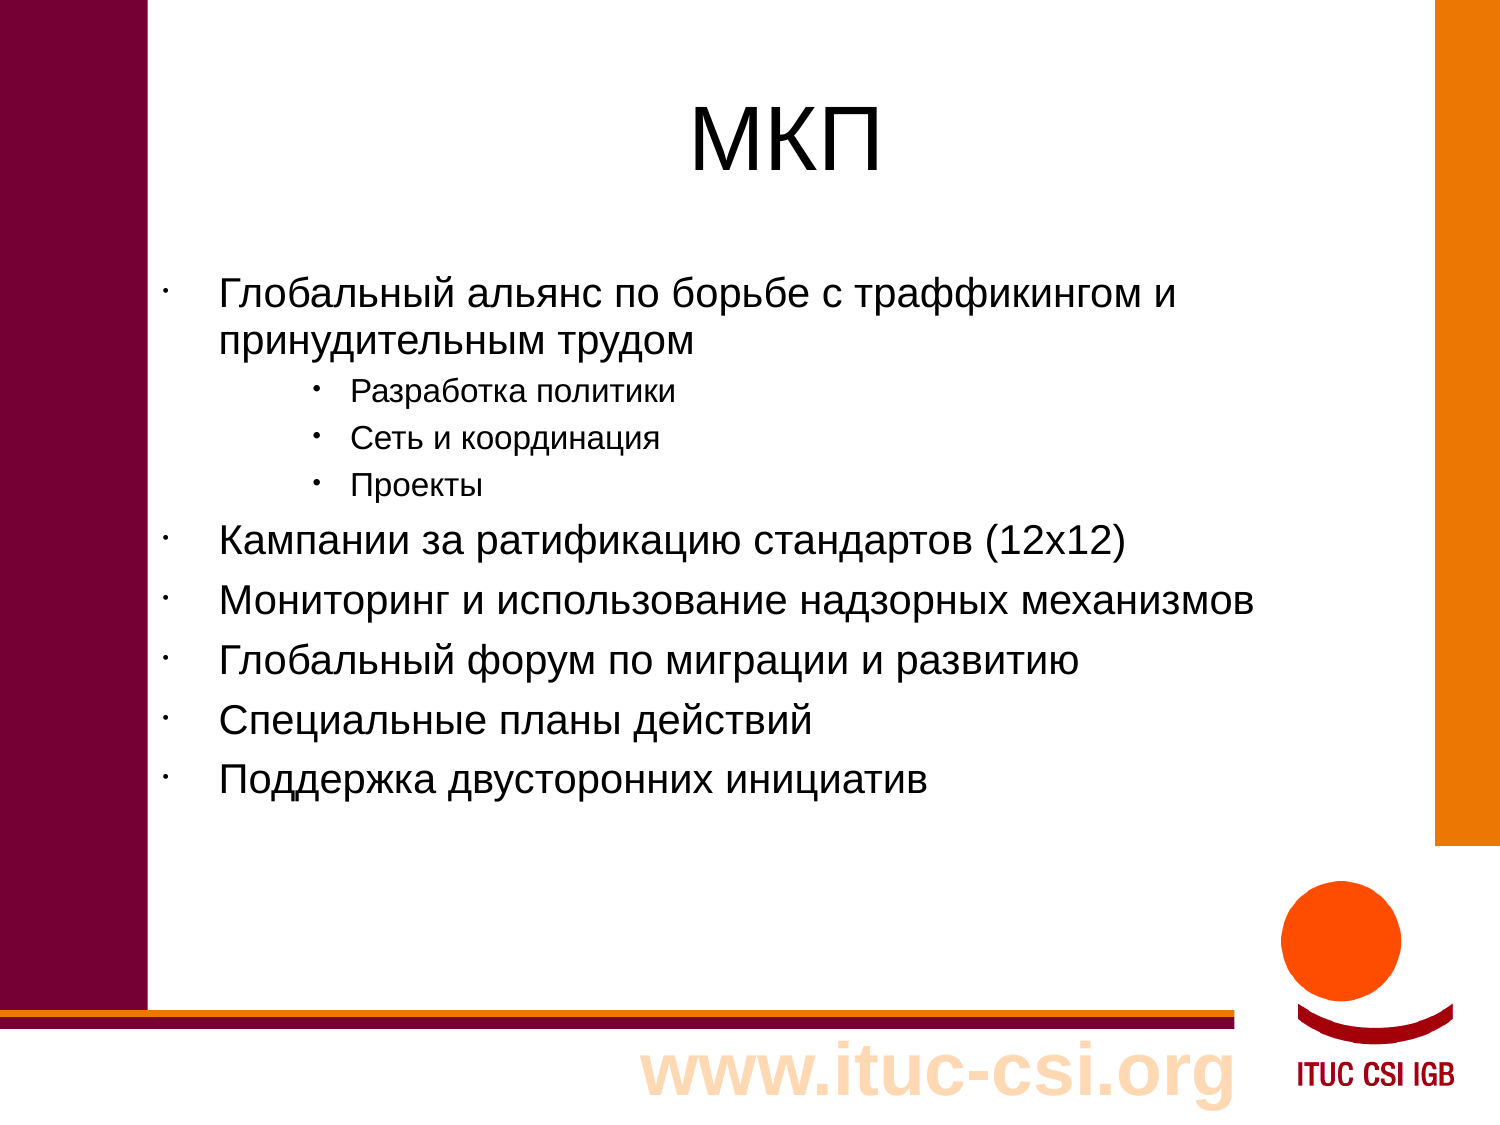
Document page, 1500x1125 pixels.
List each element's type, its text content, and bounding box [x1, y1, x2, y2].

picture [1281, 881, 1454, 1086]
title МКП [147, 45, 1425, 233]
list Глобальный альянс по борьбе с траффикингом и принудительным трудом Разработка политики Сеть и координация Проекты Кампании за ратификацию стандартов (12x12) Мониторинг и использование надзорных механизмов Глобальный форум по миграции и развитию Специальные планы действий Поддержка двусторонних инициатив [147, 262, 1425, 811]
